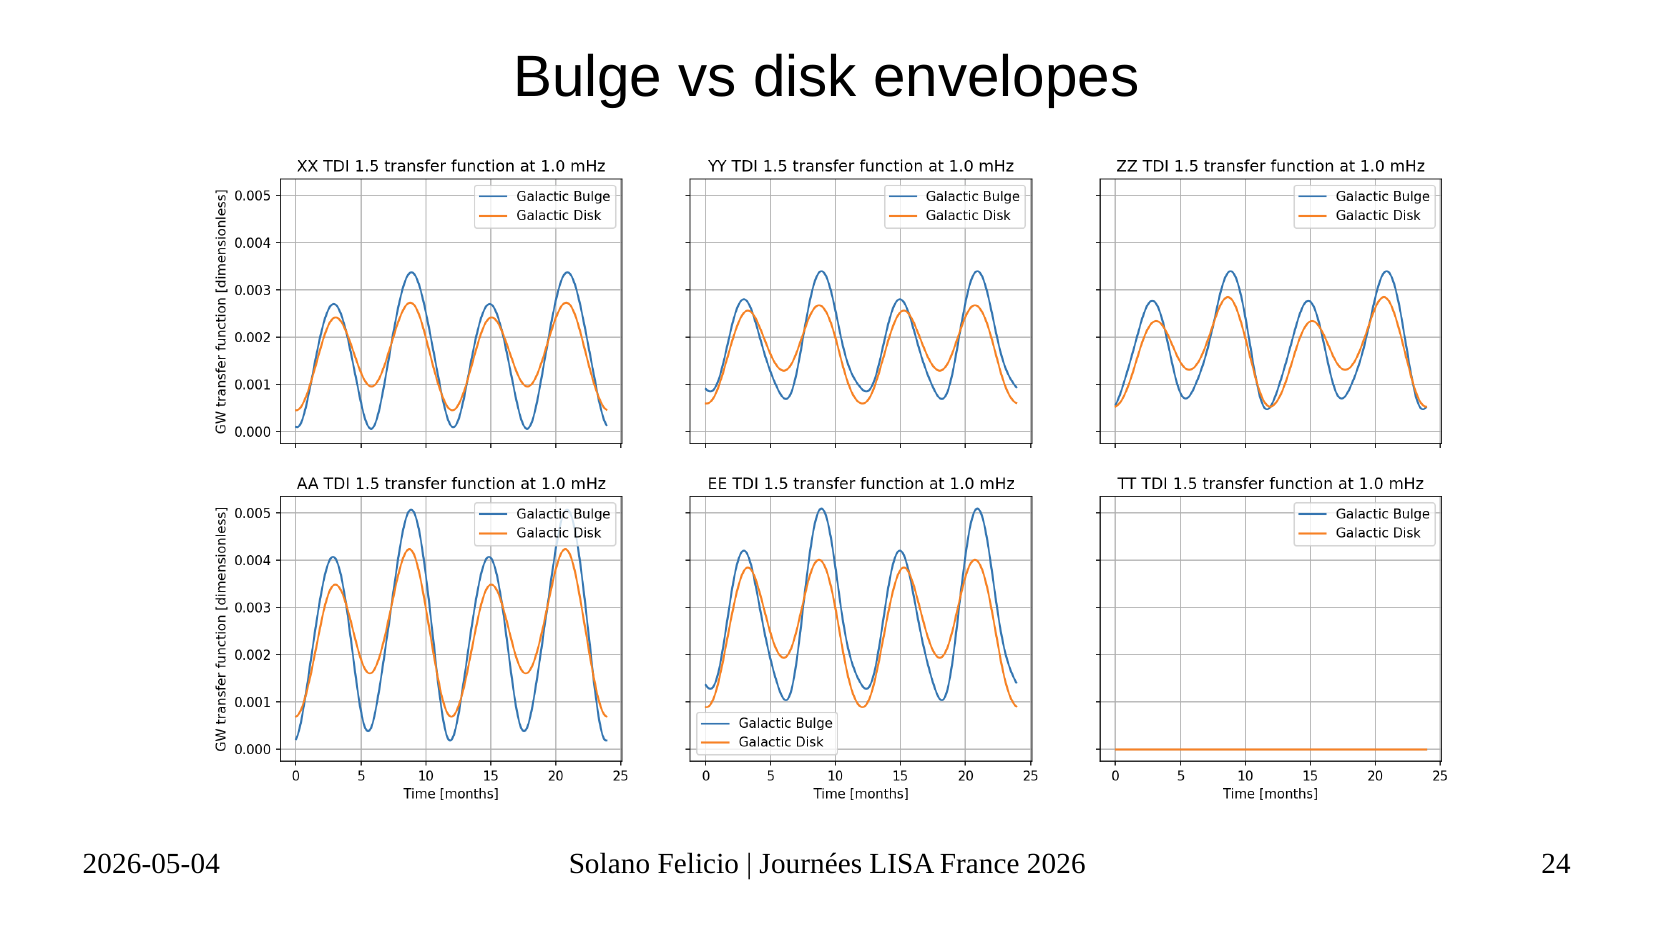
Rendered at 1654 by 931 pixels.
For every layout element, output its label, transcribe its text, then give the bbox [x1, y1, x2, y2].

picture [153, 127, 1500, 820]
title Bulge vs disk envelopes [82, 44, 1571, 110]
